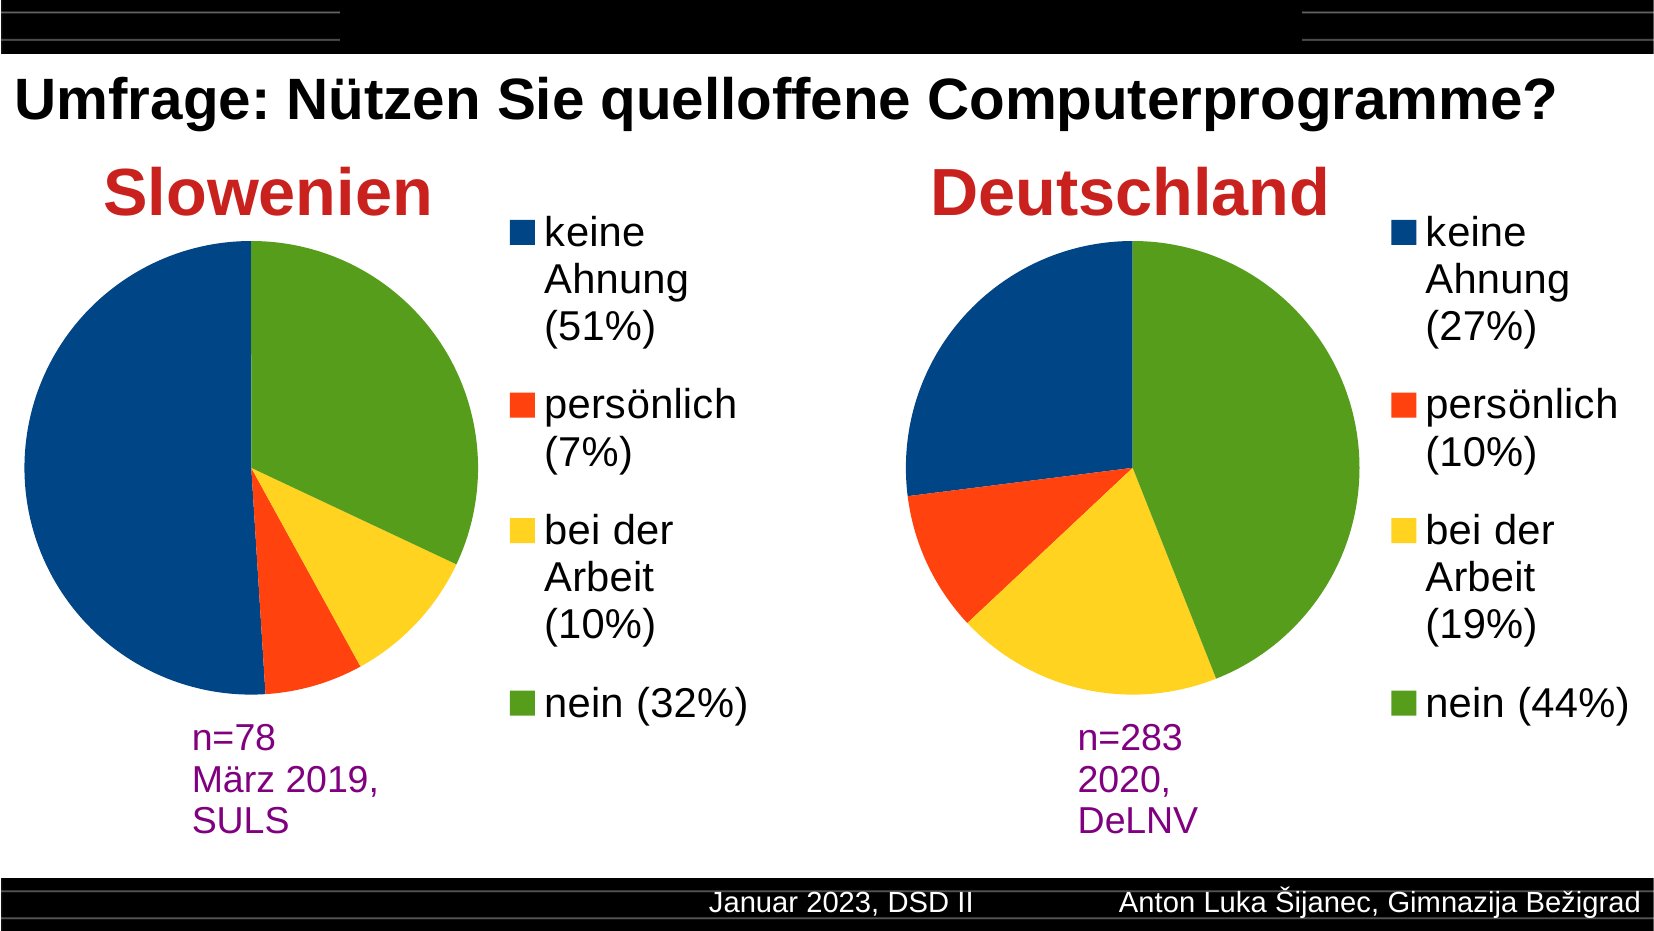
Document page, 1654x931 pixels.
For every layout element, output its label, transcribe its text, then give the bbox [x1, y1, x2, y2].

text_box n=78 März 2019, SULS [177, 708, 414, 850]
picture [1, 878, 1654, 931]
text_box ----------------------------------------------------------------------------- [324, 0, 1329, 57]
text_box Umfrage: Nützen Sie quelloffene Computerprogramme? [0, 59, 1654, 139]
text_box Deutschland [915, 147, 1388, 311]
text_box n=283 2020, DeLNV [1062, 708, 1300, 850]
picture [1, 0, 324, 54]
chart [890, 177, 1654, 759]
chart [9, 177, 773, 759]
picture [1329, 0, 1654, 54]
text_box Slowenien [88, 147, 502, 237]
